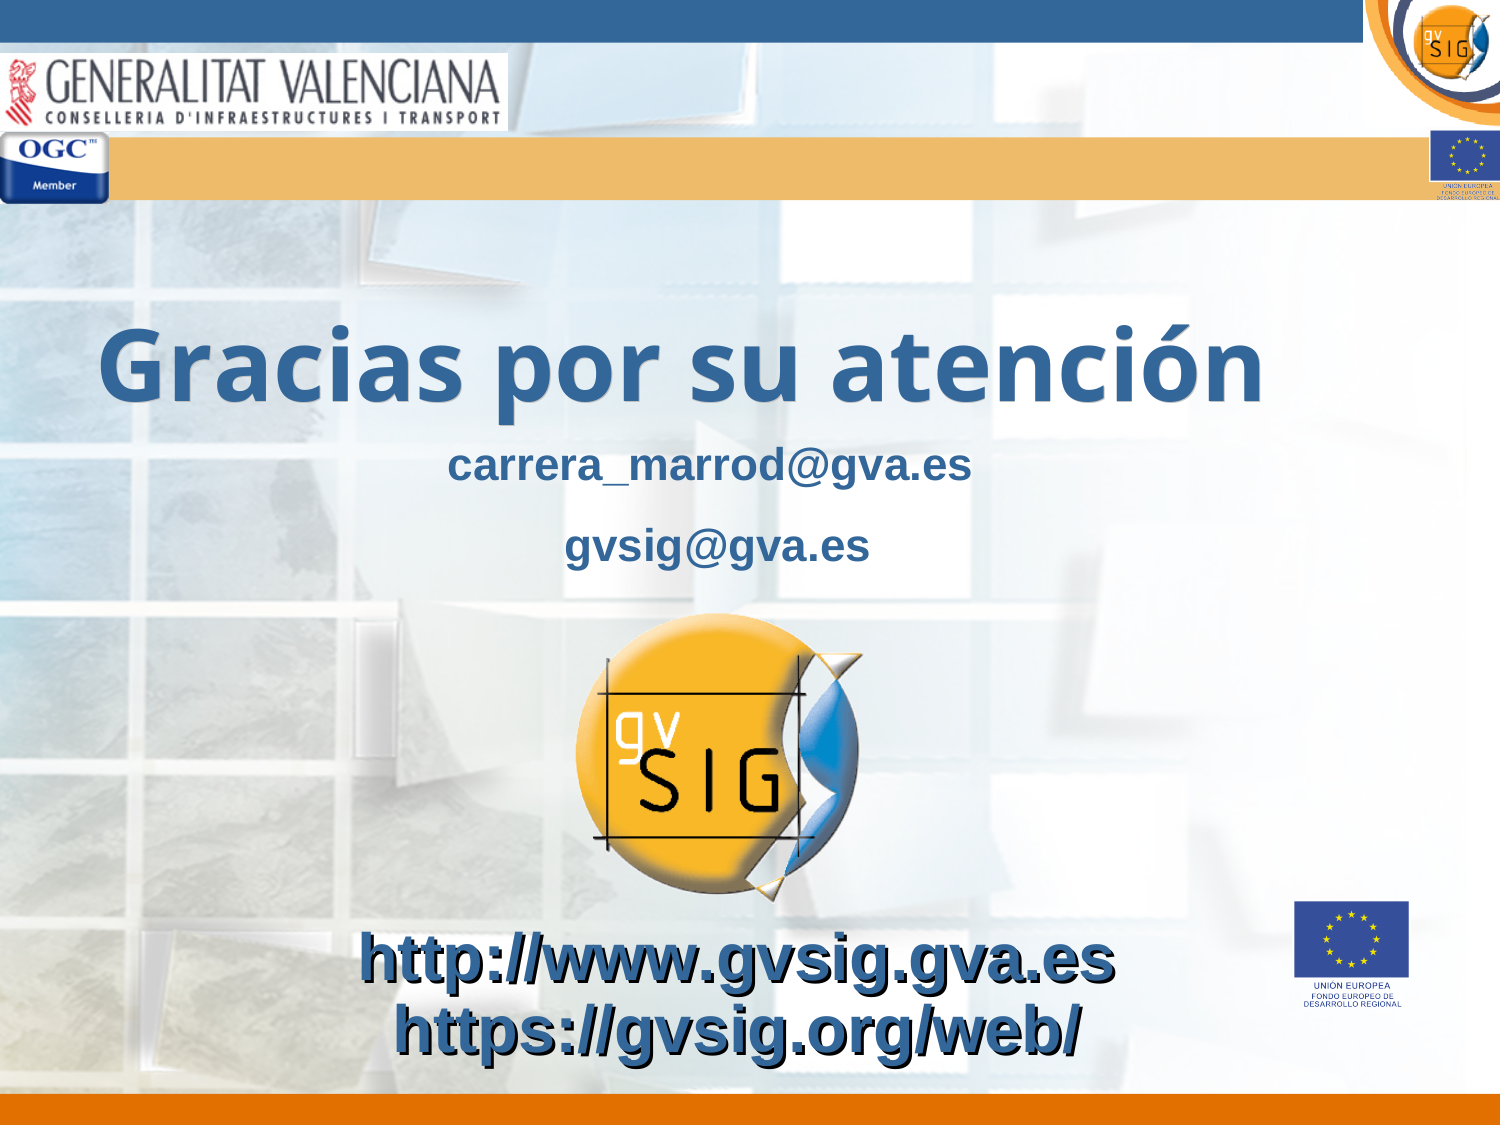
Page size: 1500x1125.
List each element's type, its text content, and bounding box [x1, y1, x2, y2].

picture [0, 132, 109, 204]
picture [1363, 0, 1500, 127]
text_box Gracias por su atención [80, 289, 1456, 450]
text_box carrera_marrod@gva.es [420, 433, 1110, 542]
picture [570, 623, 866, 906]
text_box gvsig@gva.es [536, 514, 1226, 623]
picture [1292, 899, 1411, 1008]
text_box http://www.gvsig.gva.es https://gvsig.org/web/ [342, 915, 1213, 1118]
picture [1429, 129, 1500, 200]
picture [0, 53, 508, 131]
